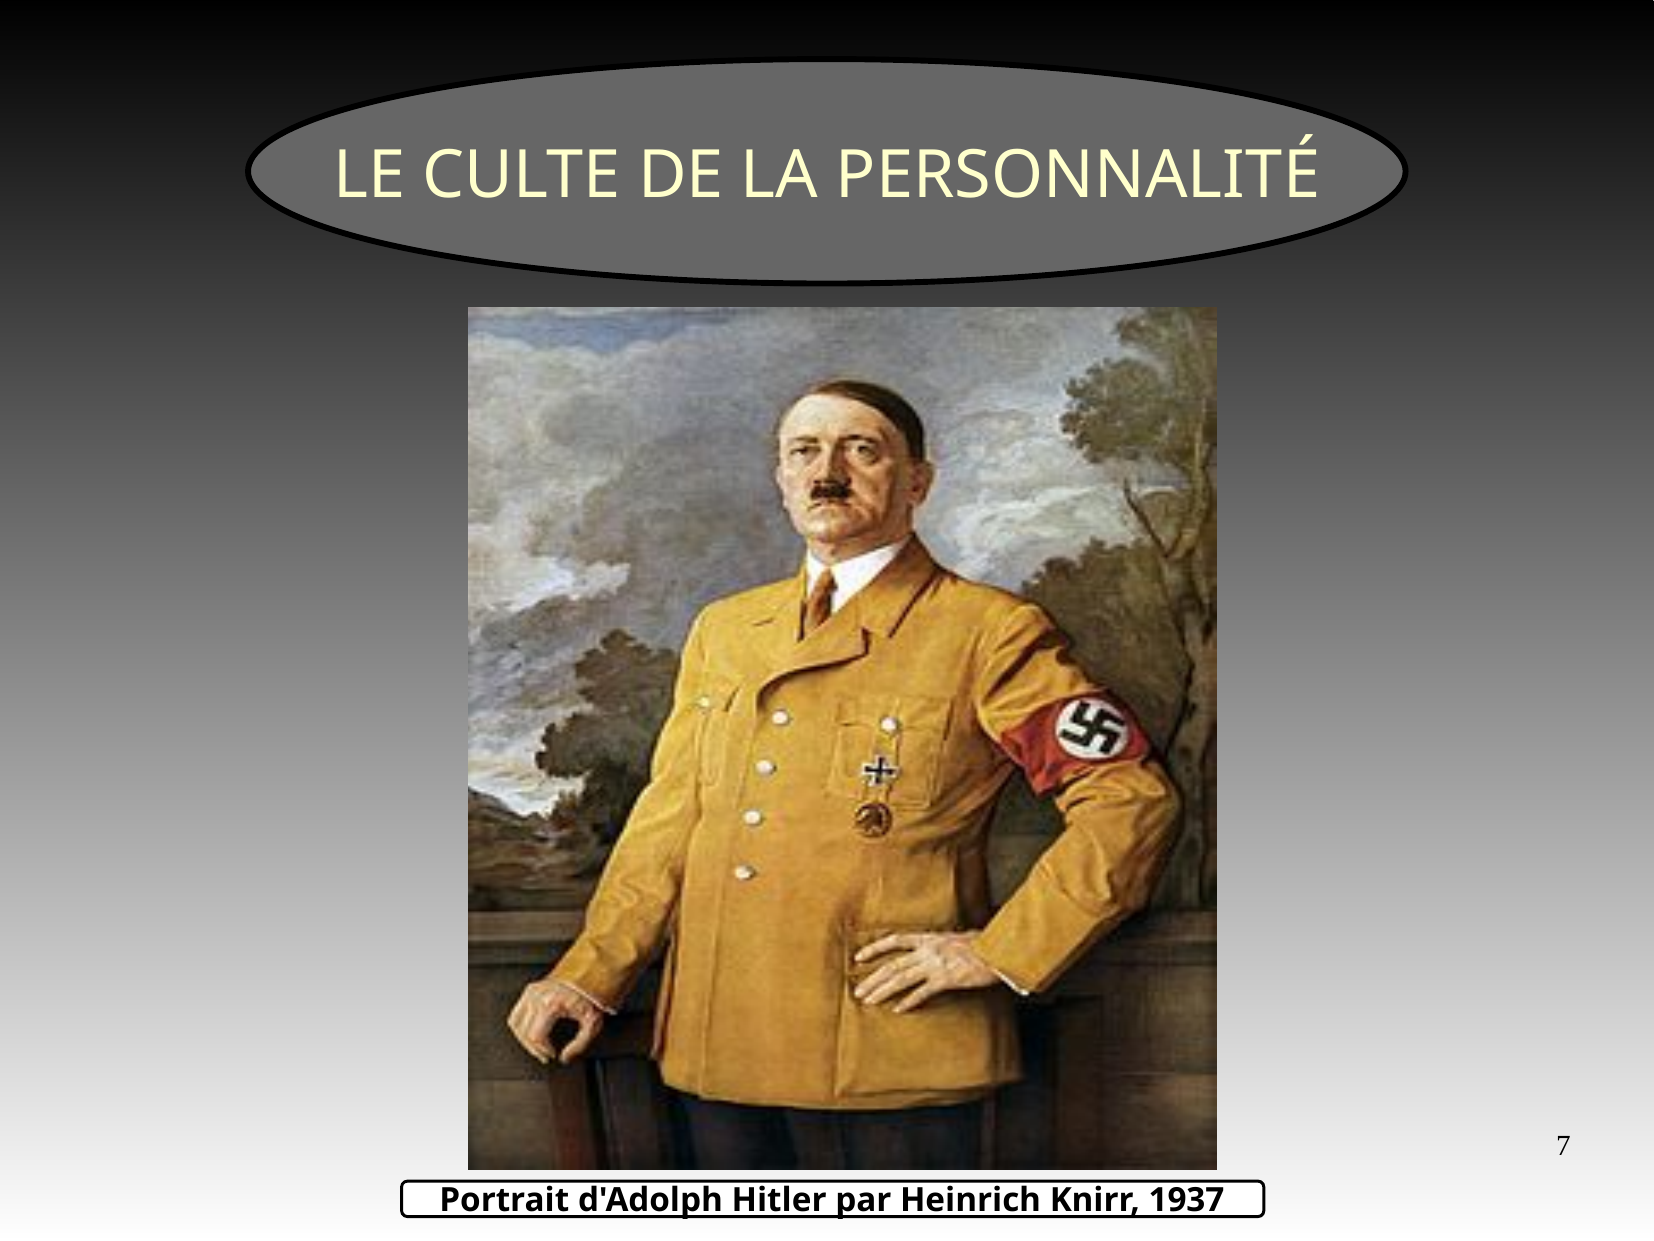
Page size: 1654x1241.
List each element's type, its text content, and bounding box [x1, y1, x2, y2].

text_box LE CULTE DE LA PERSONNALITÉ [248, 59, 1406, 284]
picture [468, 307, 1217, 1170]
text_box Portrait d'Adolph Hitler par Heinrich Knirr, 1937 [401, 1181, 1264, 1217]
